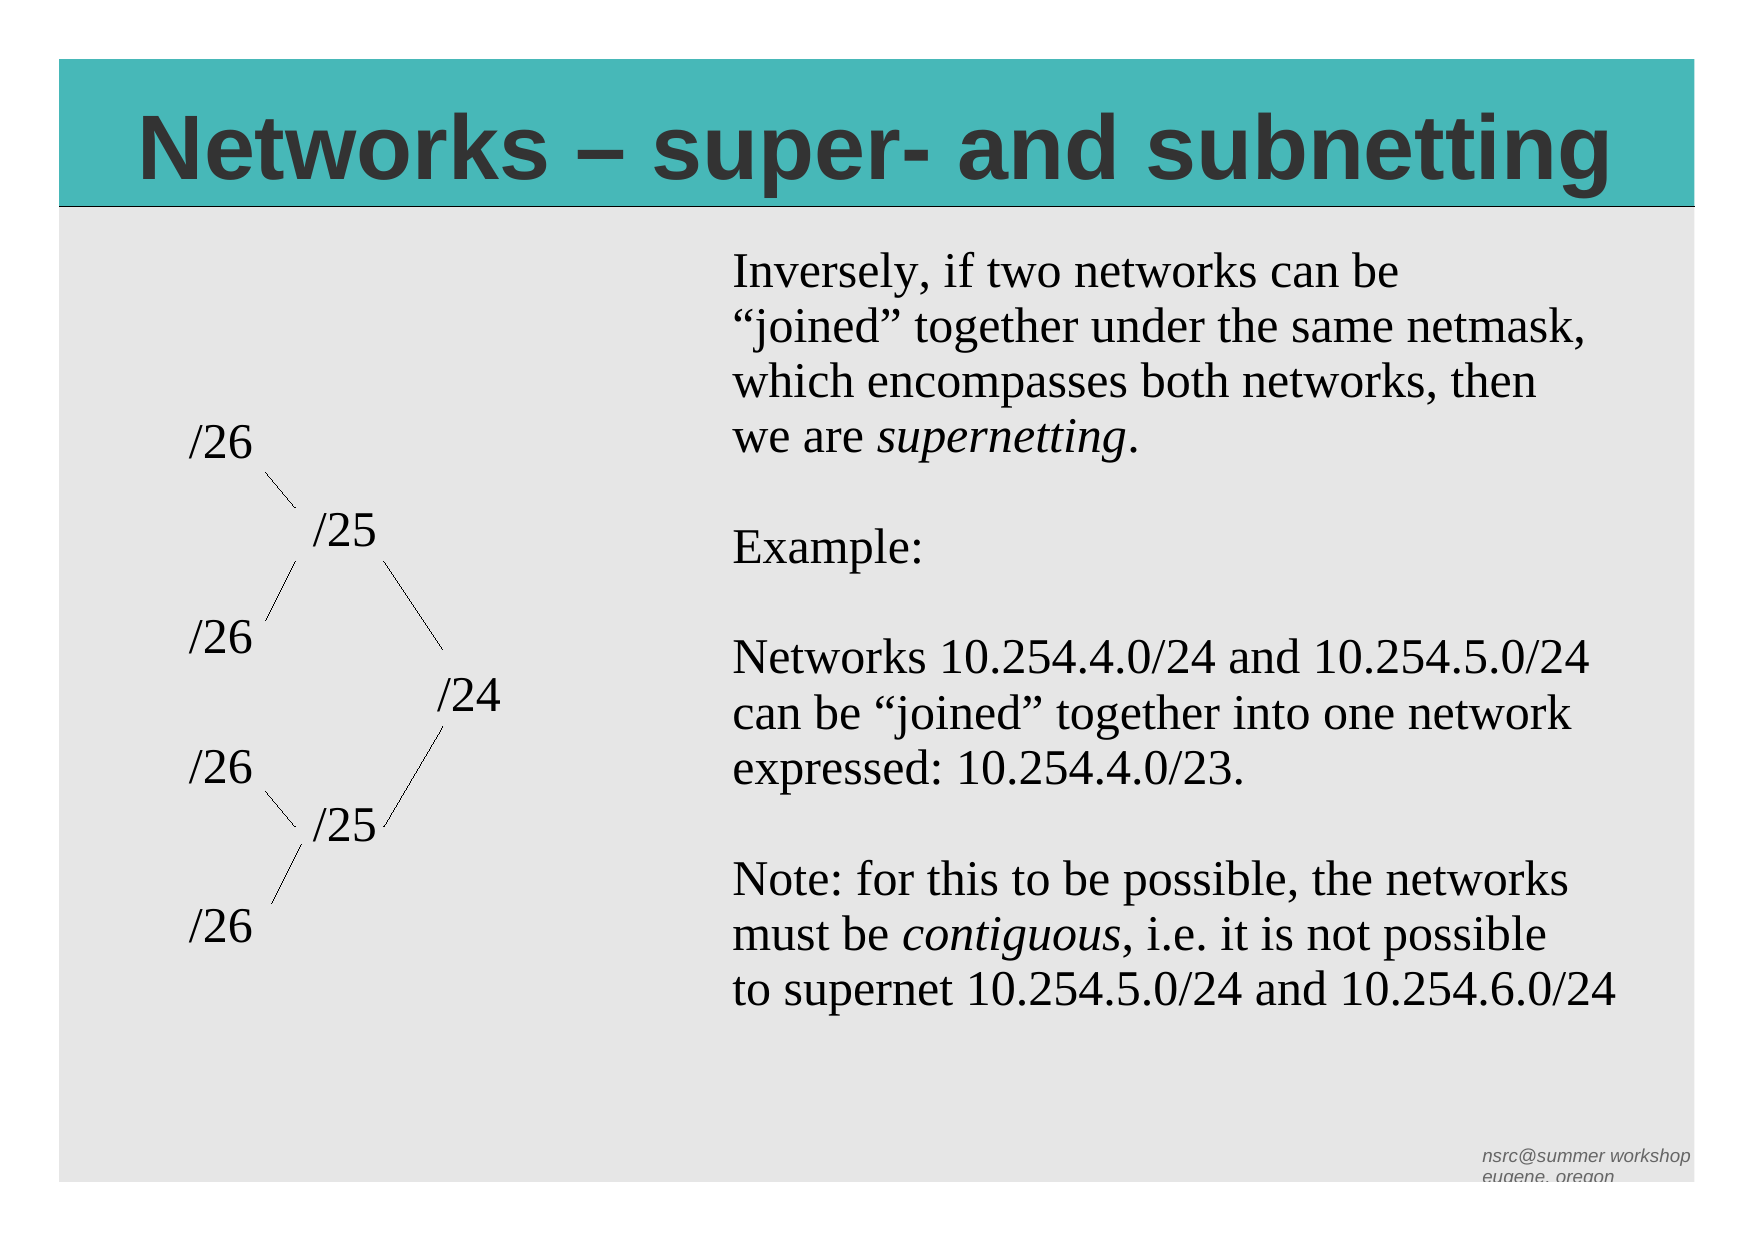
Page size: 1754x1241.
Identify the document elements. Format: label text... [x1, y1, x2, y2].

text_box /26 [188, 413, 254, 475]
text_box /25 [312, 797, 378, 858]
text_box /26 [188, 608, 254, 670]
text_box Inversely, if two networks can be “joined” together under the same netmask, which encompasses both networks, then we are supernetting. Example: Networks 10.254.4.0/24 and 10.254.5.0/24 can be “joined” together into one network expressed: 10.254.4.0/23. Note: for this to be possible, the networks must be contiguous, i.e. it is not possible to supernet 10.254.5.0/24 and 10.254.6.0/24 [732, 242, 1617, 1090]
text_box /25 [312, 502, 378, 563]
text_box /26 [188, 898, 254, 959]
title Networks – super- and subnetting [59, 53, 1695, 242]
text_box /26 [188, 738, 254, 800]
text_box /24 [437, 667, 502, 728]
